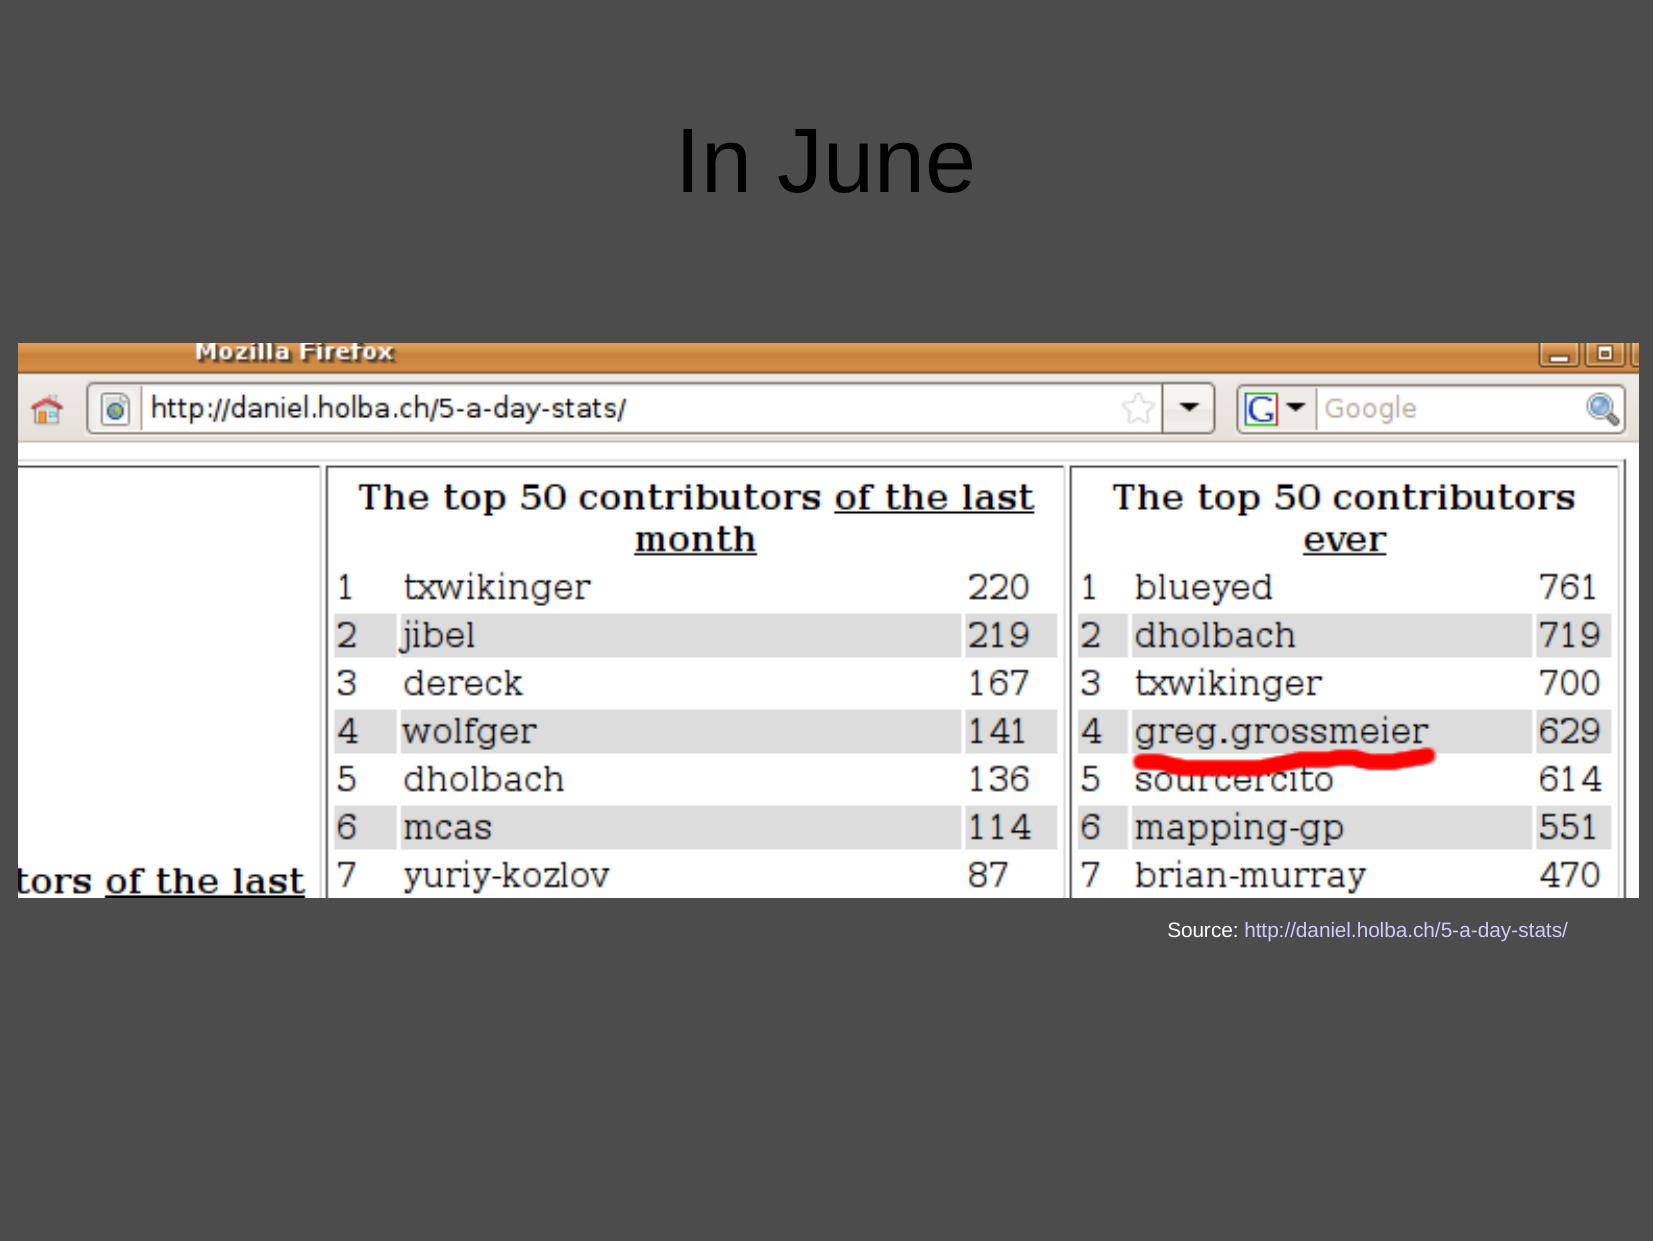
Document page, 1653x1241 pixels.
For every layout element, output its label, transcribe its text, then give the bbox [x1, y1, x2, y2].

title In June [82, 49, 1571, 257]
picture [18, 343, 1639, 898]
text_box Source: http://daniel.holba.ch/5-a-day-stats/ [1152, 907, 1589, 950]
